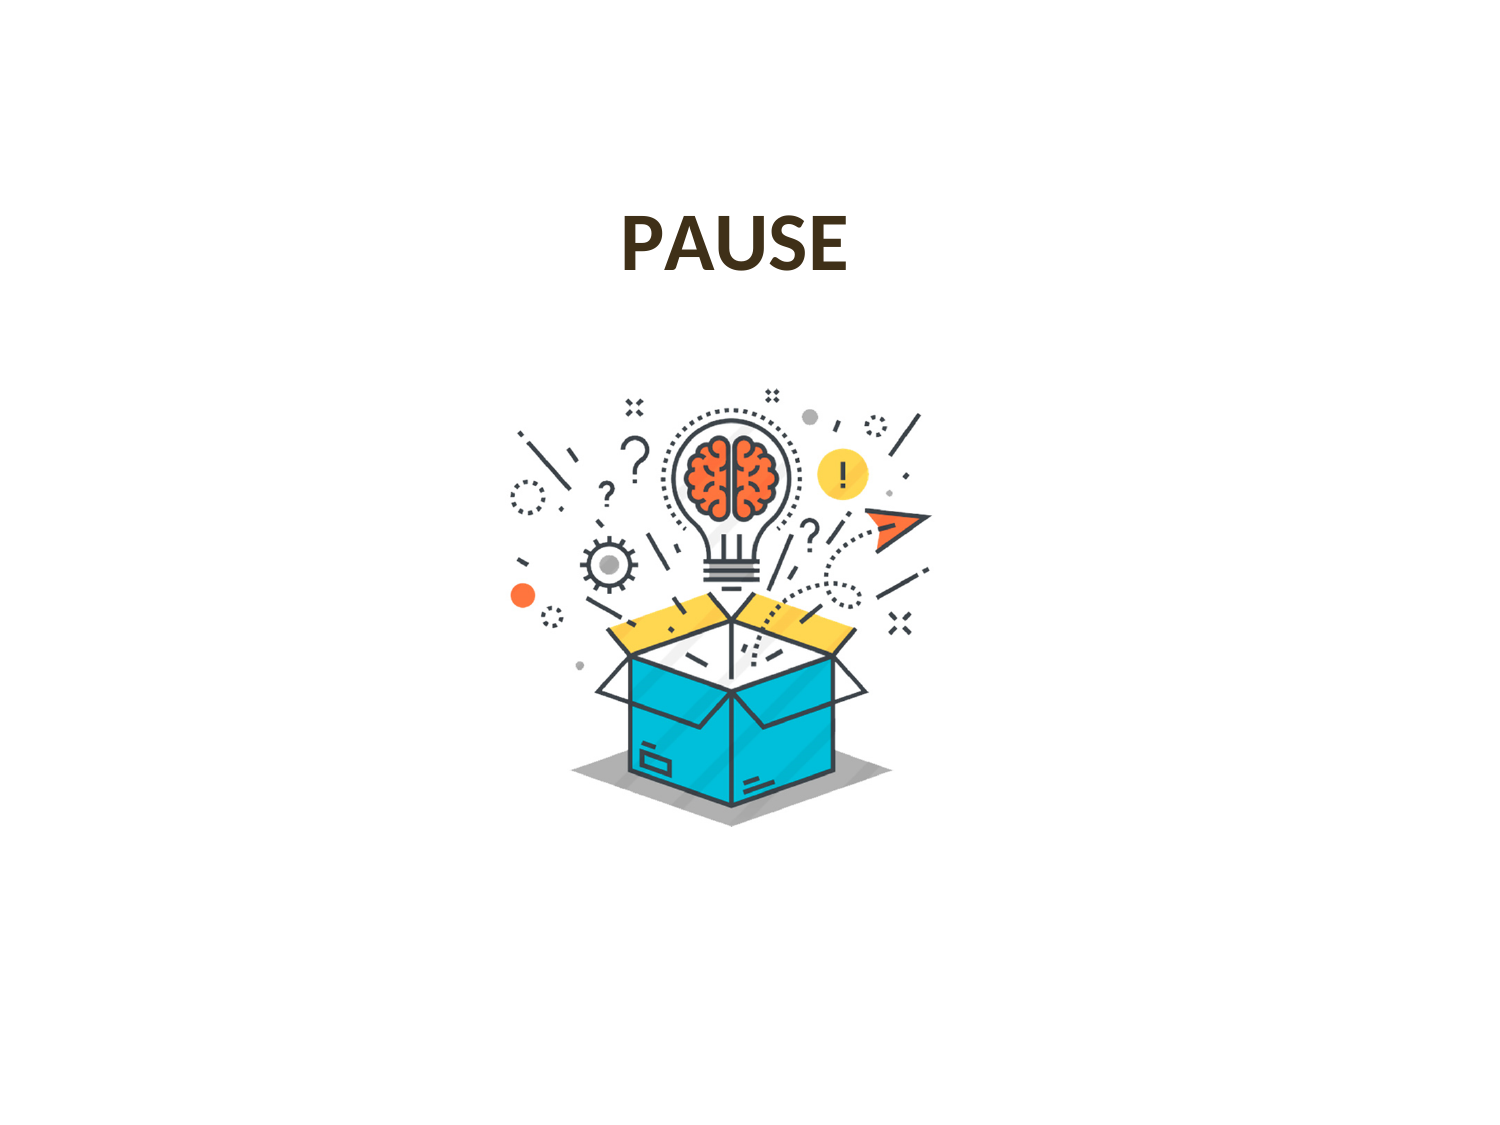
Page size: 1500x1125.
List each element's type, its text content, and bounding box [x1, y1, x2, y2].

picture [472, 388, 981, 827]
title Pause [620, 206, 886, 325]
